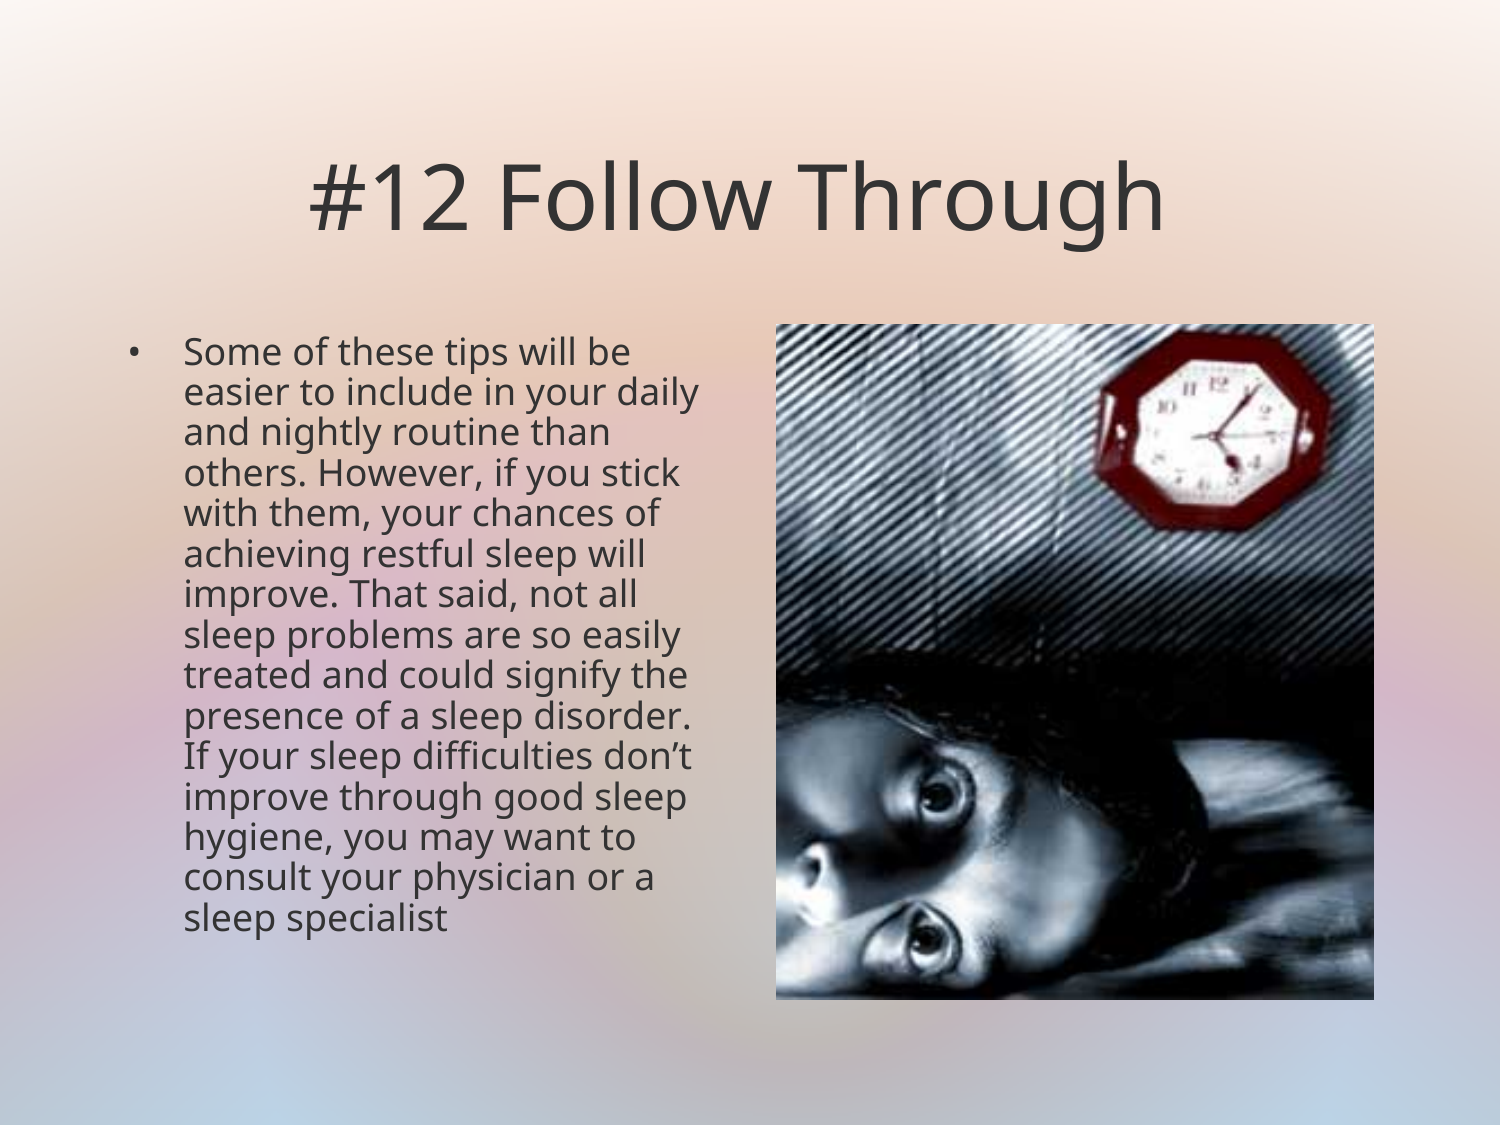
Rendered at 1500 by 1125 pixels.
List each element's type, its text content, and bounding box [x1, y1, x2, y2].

picture [0, 0, 1500, 1125]
list Some of these tips will be easier to include in your daily and nightly routine than others. However, if you stick with them, your chances of achieving restful sleep will improve. That said, not all sleep problems are so easily treated and could signify the presence of a sleep disorder. If your sleep difficulties don’t improve through good sleep hygiene, you may want to consult your physician or a sleep specialist [112, 324, 738, 1001]
title #12 Follow Through [112, 99, 1388, 288]
